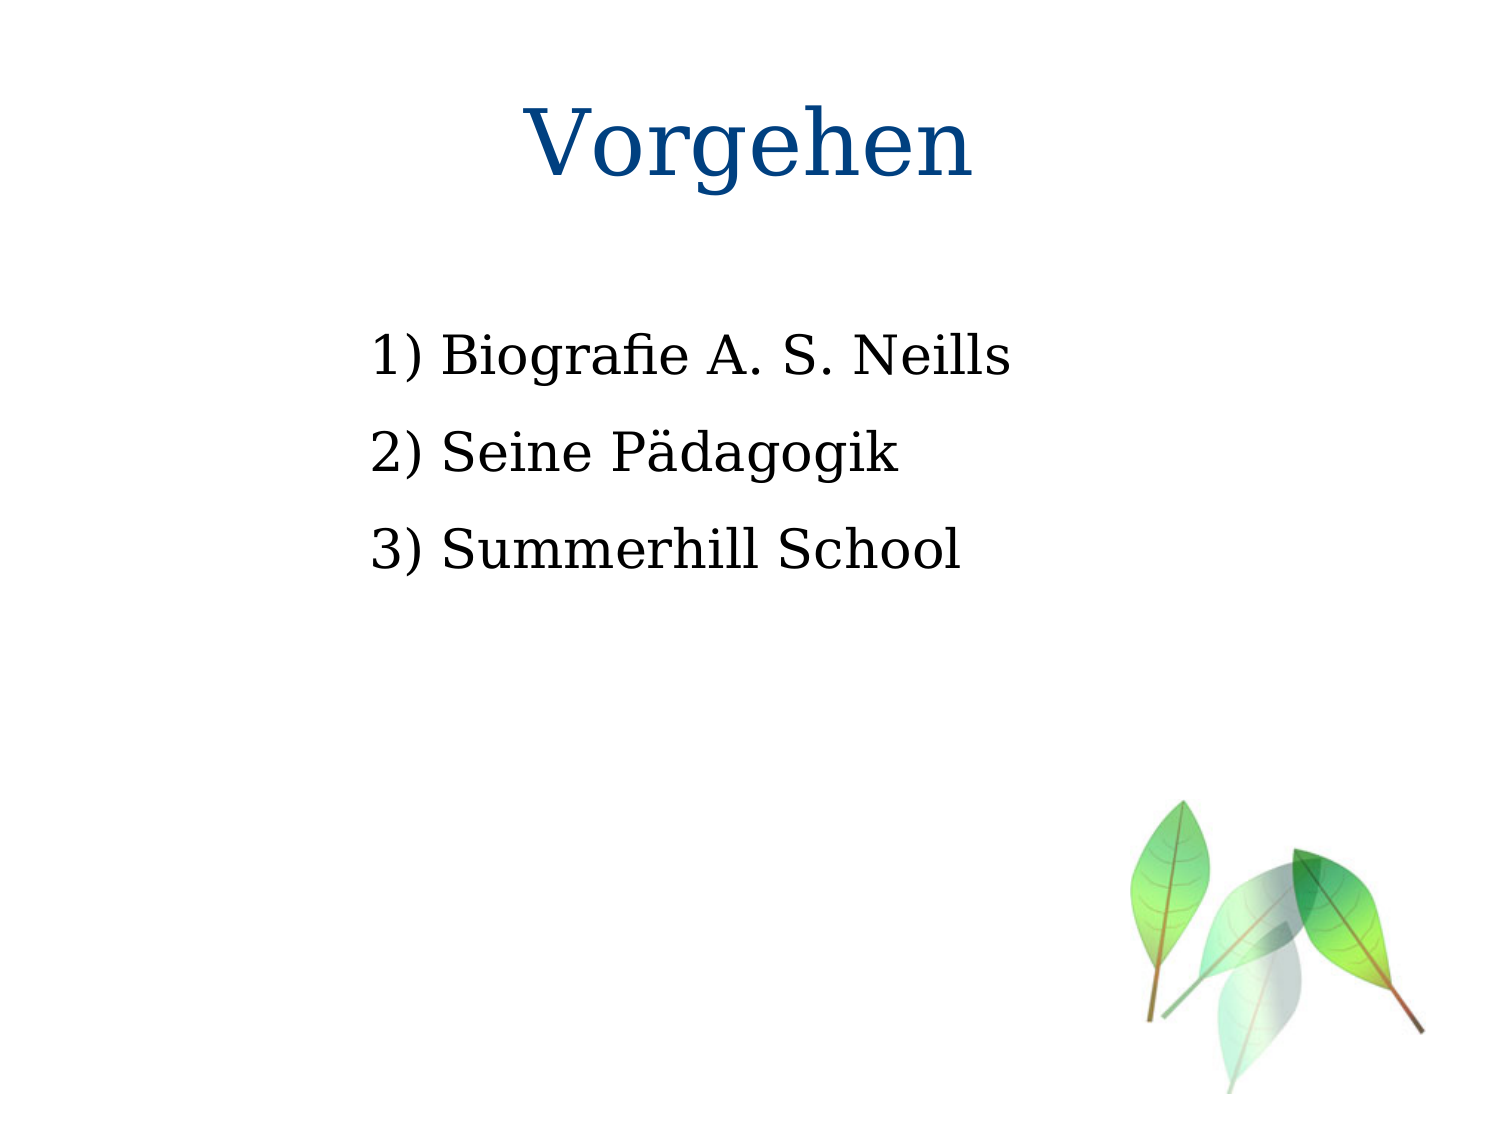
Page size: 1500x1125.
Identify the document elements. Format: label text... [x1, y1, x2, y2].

text_box Biografie A. S. Neills Seine Pädagogik Summerhill School [354, 280, 1146, 588]
picture [1130, 799, 1426, 1094]
title Vorgehen [75, 45, 1426, 233]
